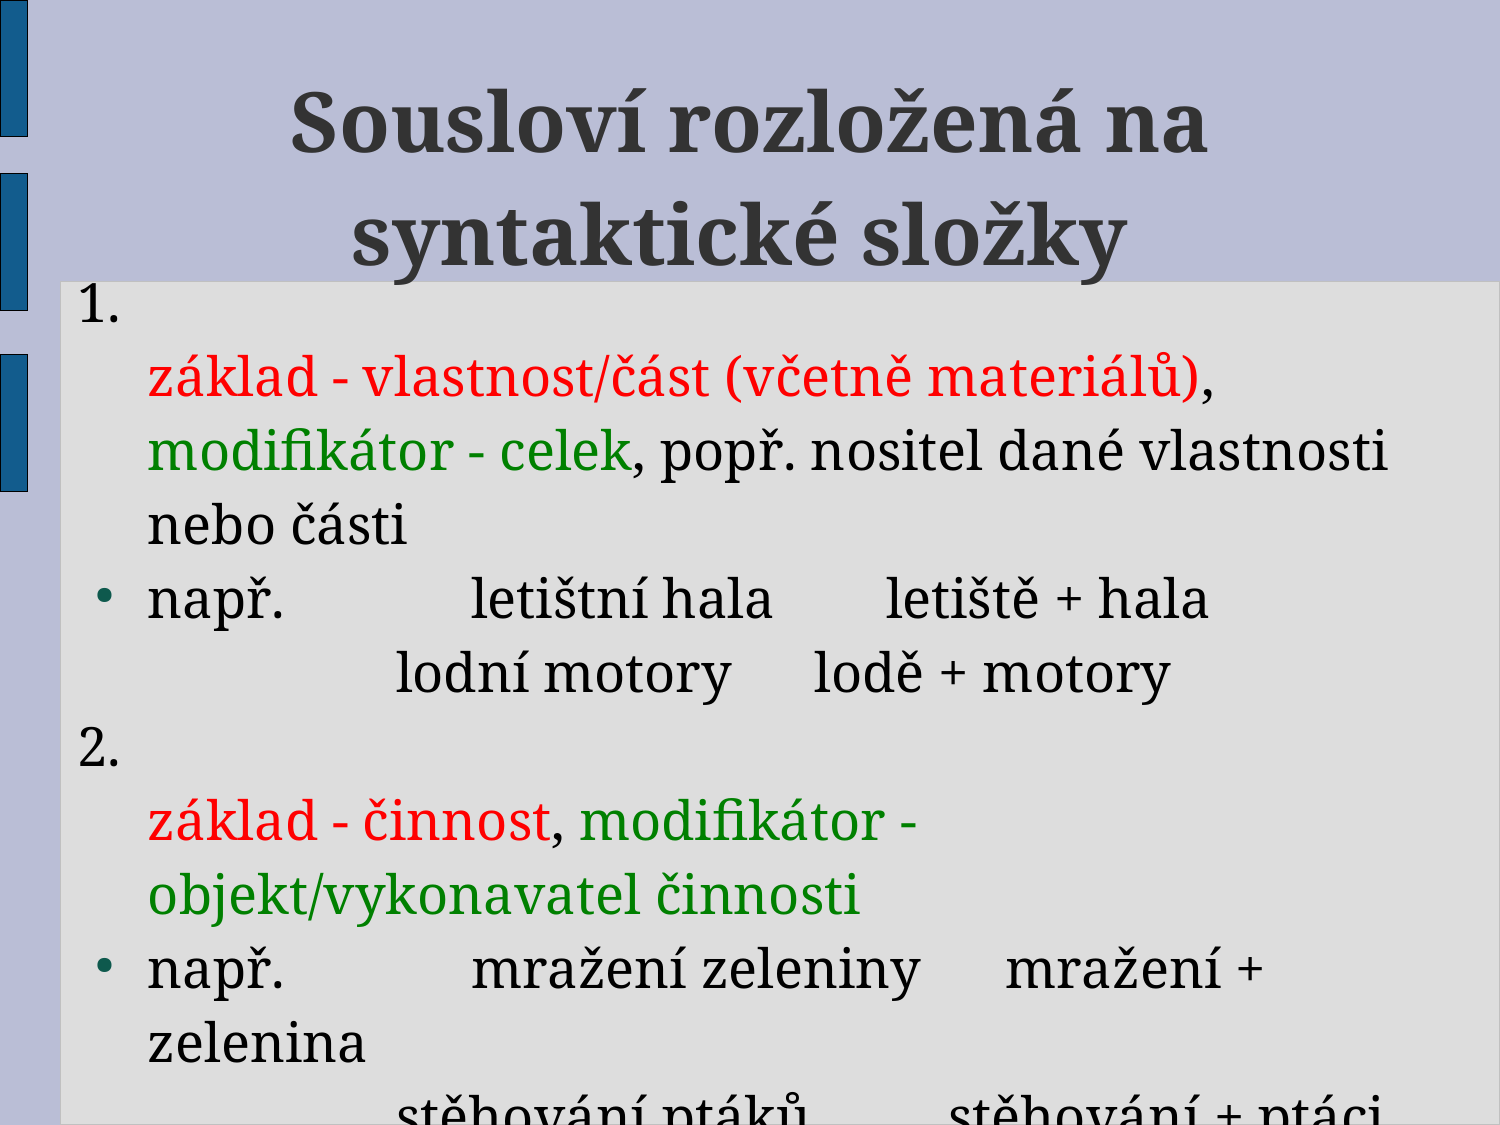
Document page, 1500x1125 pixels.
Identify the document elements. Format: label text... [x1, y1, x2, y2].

list 1. základ - vlastnost/část (včetně materiálů), modifikátor - celek, popř. nositel dané vlastnosti nebo části např. letištní hala letiště + hala lodní motory lodě + motory 2. základ - činnost, modifikátor - objekt/vykonavatel činnosti např. mražení zeleniny mražení + zelenina stěhování ptáků stěhování + ptáci ALE mražená zelenina, stěhovaví ptáci [77, 264, 1415, 1125]
title Sousloví rozložená na syntaktické složky [110, 82, 1392, 264]
